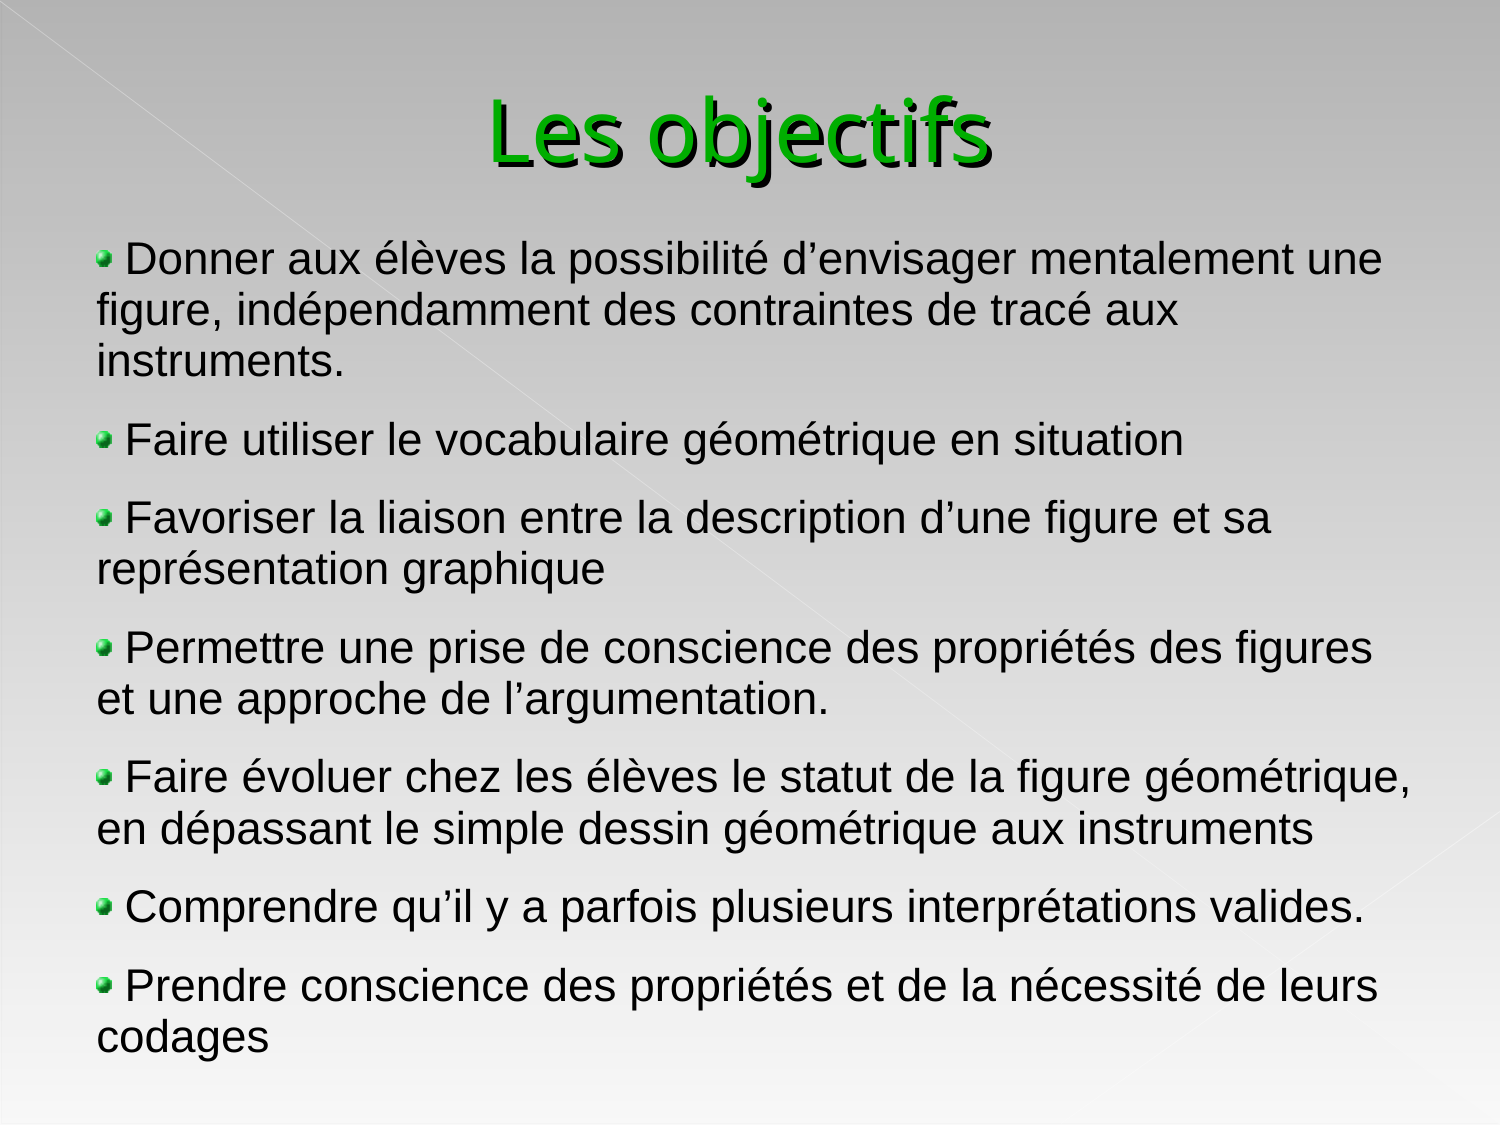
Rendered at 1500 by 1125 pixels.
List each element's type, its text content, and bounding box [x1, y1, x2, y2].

subtitle Donner aux élèves la possibilité d’envisager mentalement une figure, indépendamment des contraintes de tracé aux instruments. Faire utiliser le vocabulaire géométrique en situation Favoriser la liaison entre la description d’une figure et sa représentation graphique Permettre une prise de conscience des propriétés des figures et une approche de l’argumentation. Faire évoluer chez les élèves le statut de la figure géométrique, en dépassant le simple dessin géométrique aux instruments Comprendre qu’il y a parfois plusieurs interprétations valides. Prendre conscience des propriétés et de la nécessité de leurs codages [75, 206, 1426, 1089]
title Les objectifs [75, 51, 1426, 206]
